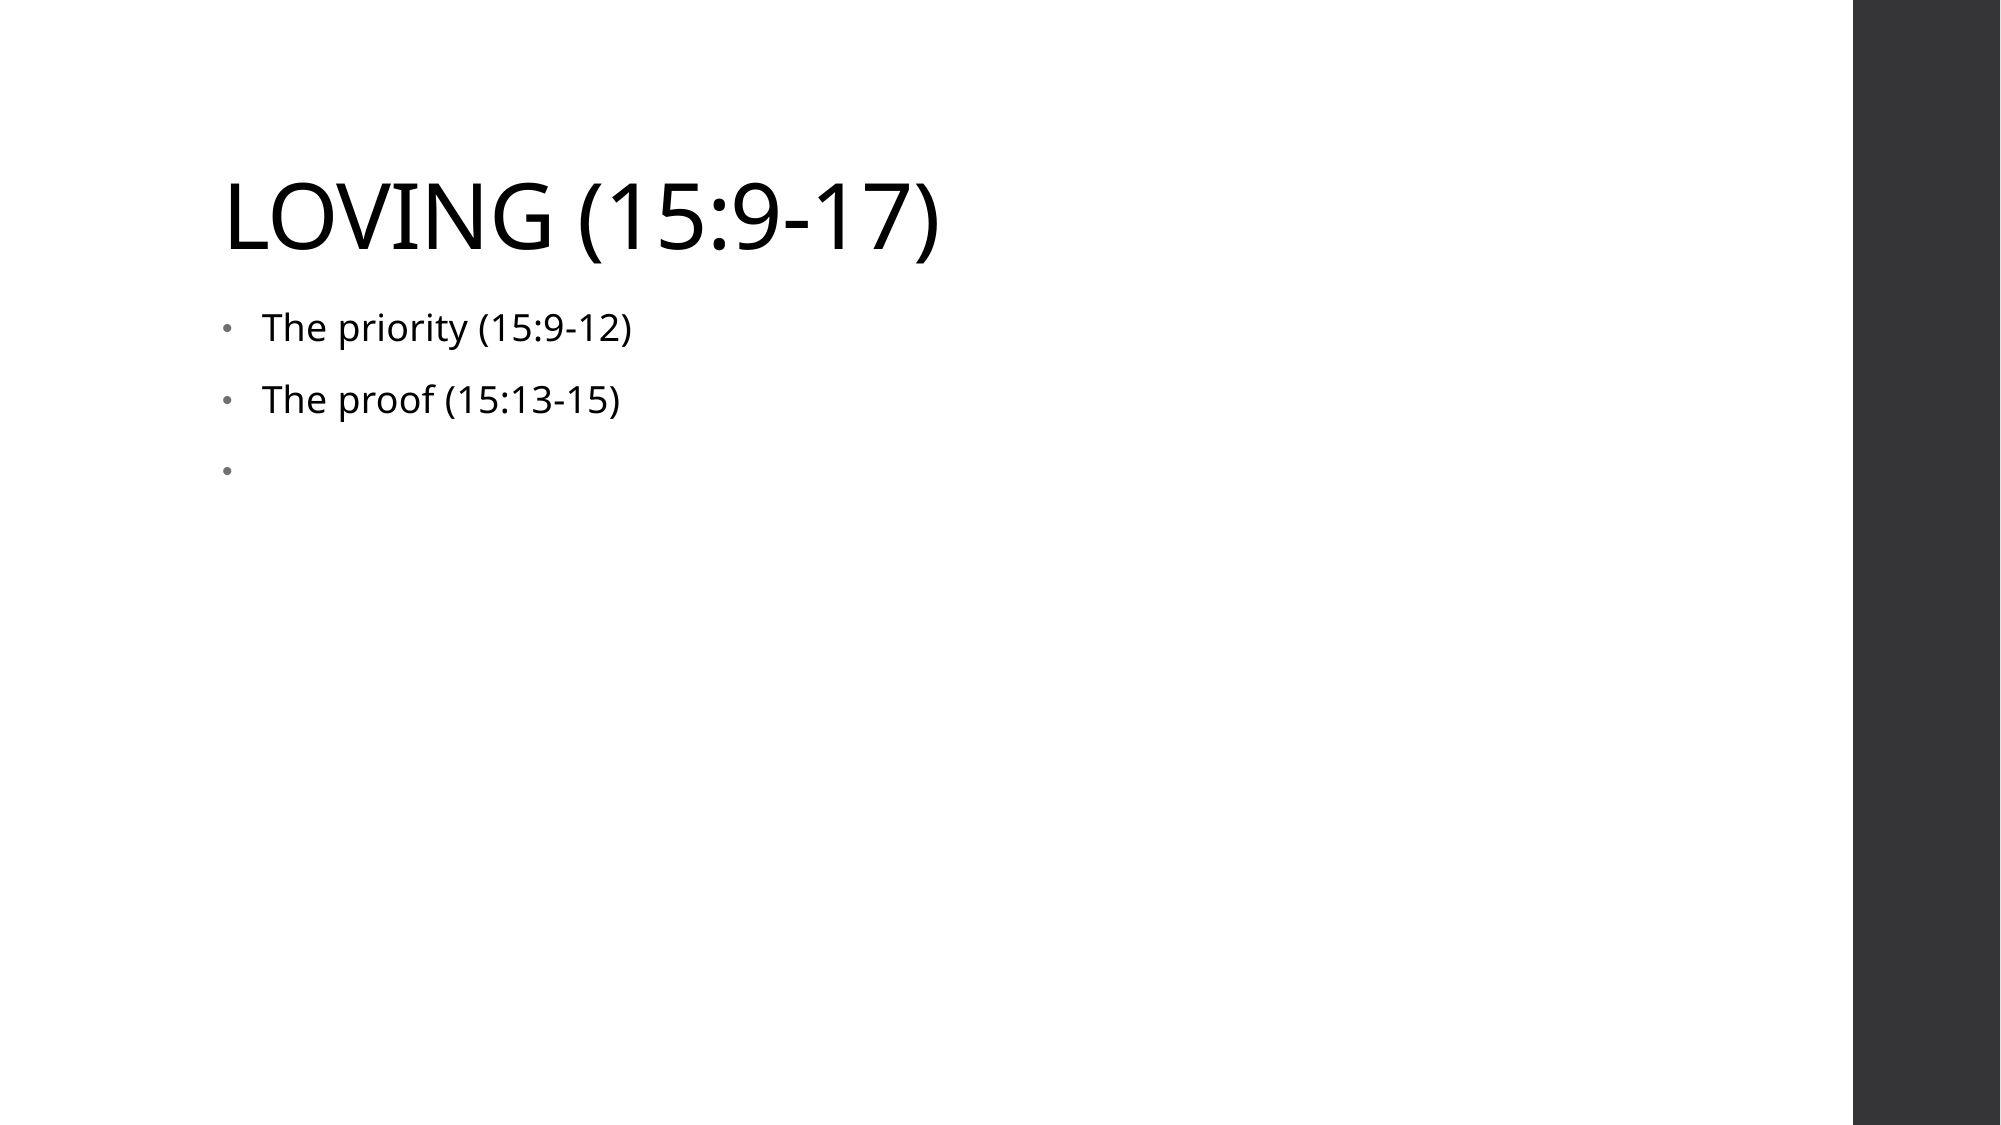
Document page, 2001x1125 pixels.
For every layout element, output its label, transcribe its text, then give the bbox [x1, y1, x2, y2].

title LOVING (15:9-17) [206, 60, 1797, 278]
list The priority (15:9-12) The proof (15:13-15) [206, 299, 1617, 1014]
